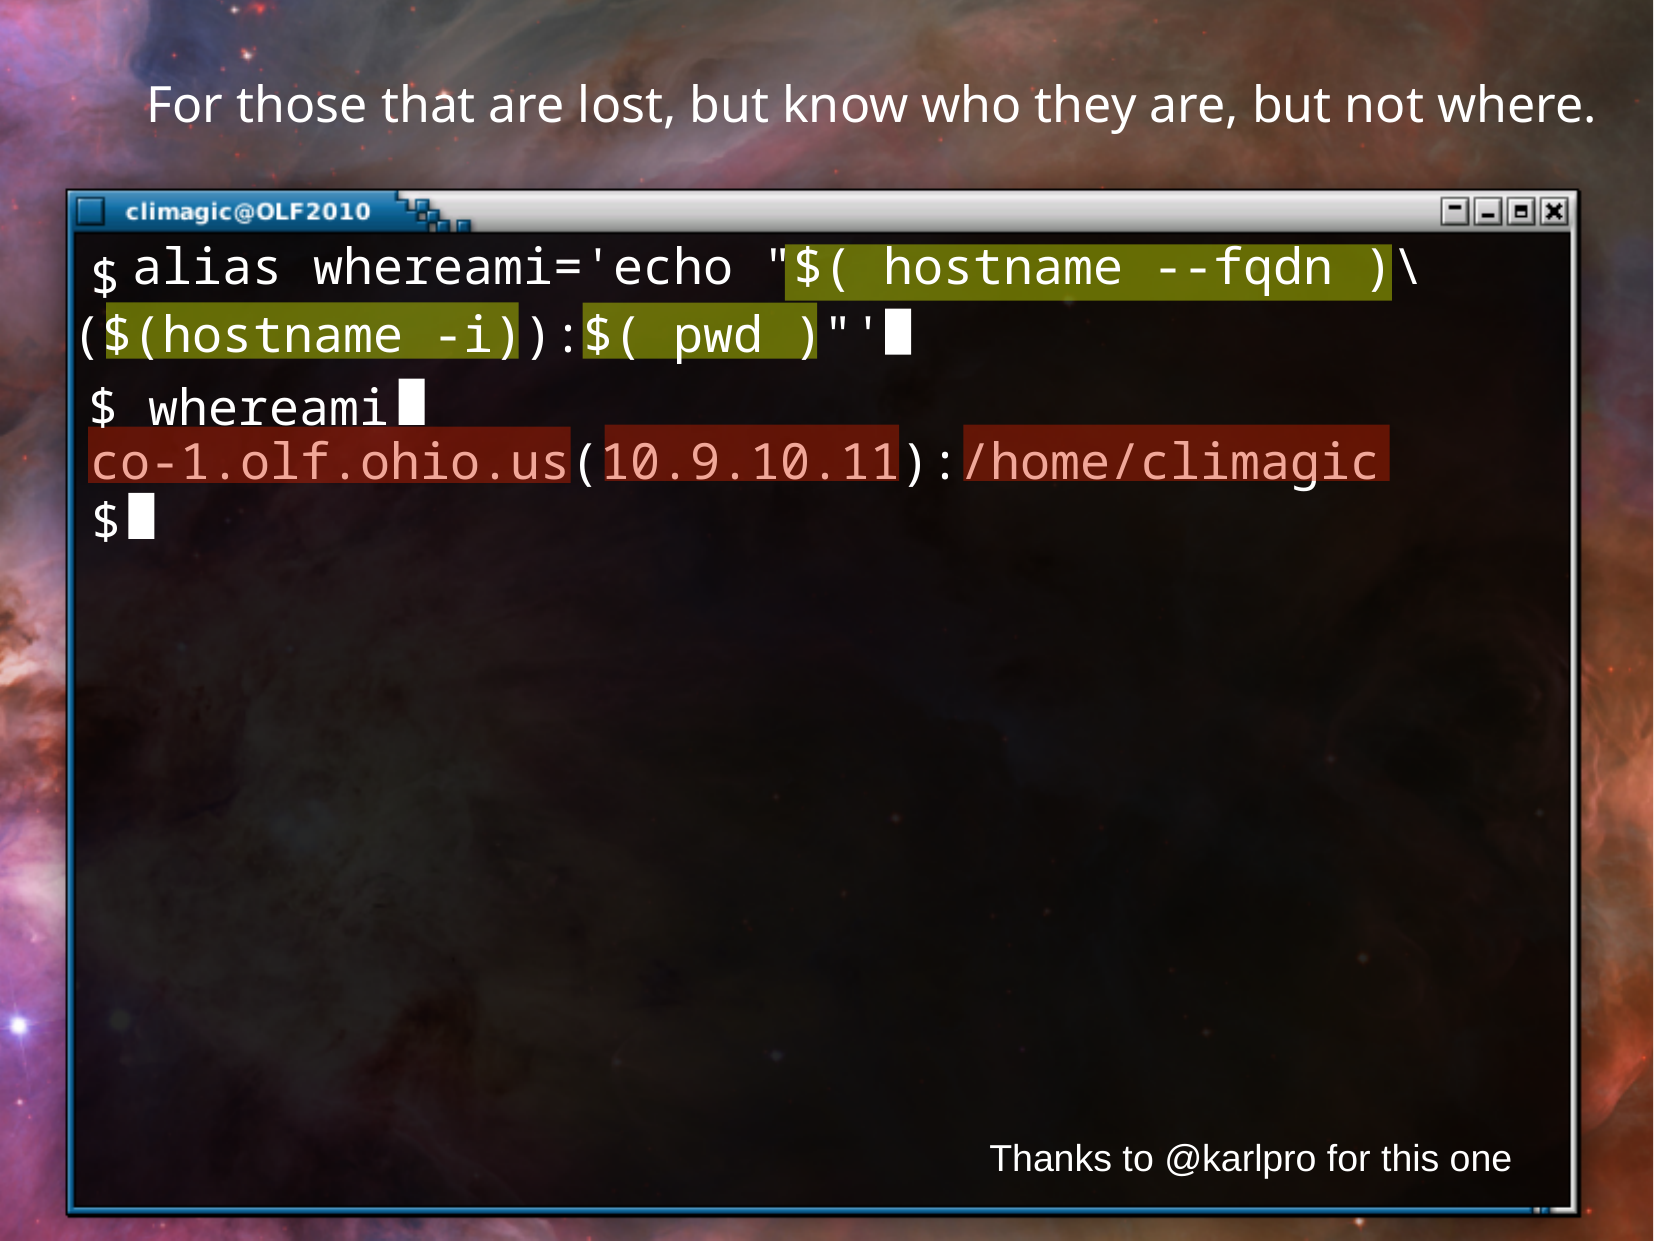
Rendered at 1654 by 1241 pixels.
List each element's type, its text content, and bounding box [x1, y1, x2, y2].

text_box $ whereami [74, 364, 503, 438]
text_box co-1.olf.ohio.us(10.9.10.11):/home/climagic [136, 418, 1515, 492]
text_box [963, 424, 1390, 481]
text_box [885, 308, 912, 355]
text_box [398, 378, 425, 425]
text_box Thanks to @karlpro for this one [974, 1130, 1528, 1201]
picture [0, 0, 1654, 1241]
text_box For those that are lost, but know who they are, but not where. [131, 62, 1522, 142]
text_box $ [76, 478, 136, 552]
text_box [128, 492, 155, 539]
text_box $ [76, 234, 136, 308]
text_box [604, 424, 900, 481]
text_box [88, 426, 571, 483]
subtitle alias whereami='echo "$( hostname --fqdn )\ ($(hostname -i)):$( pwd )"' [72, 216, 1615, 383]
